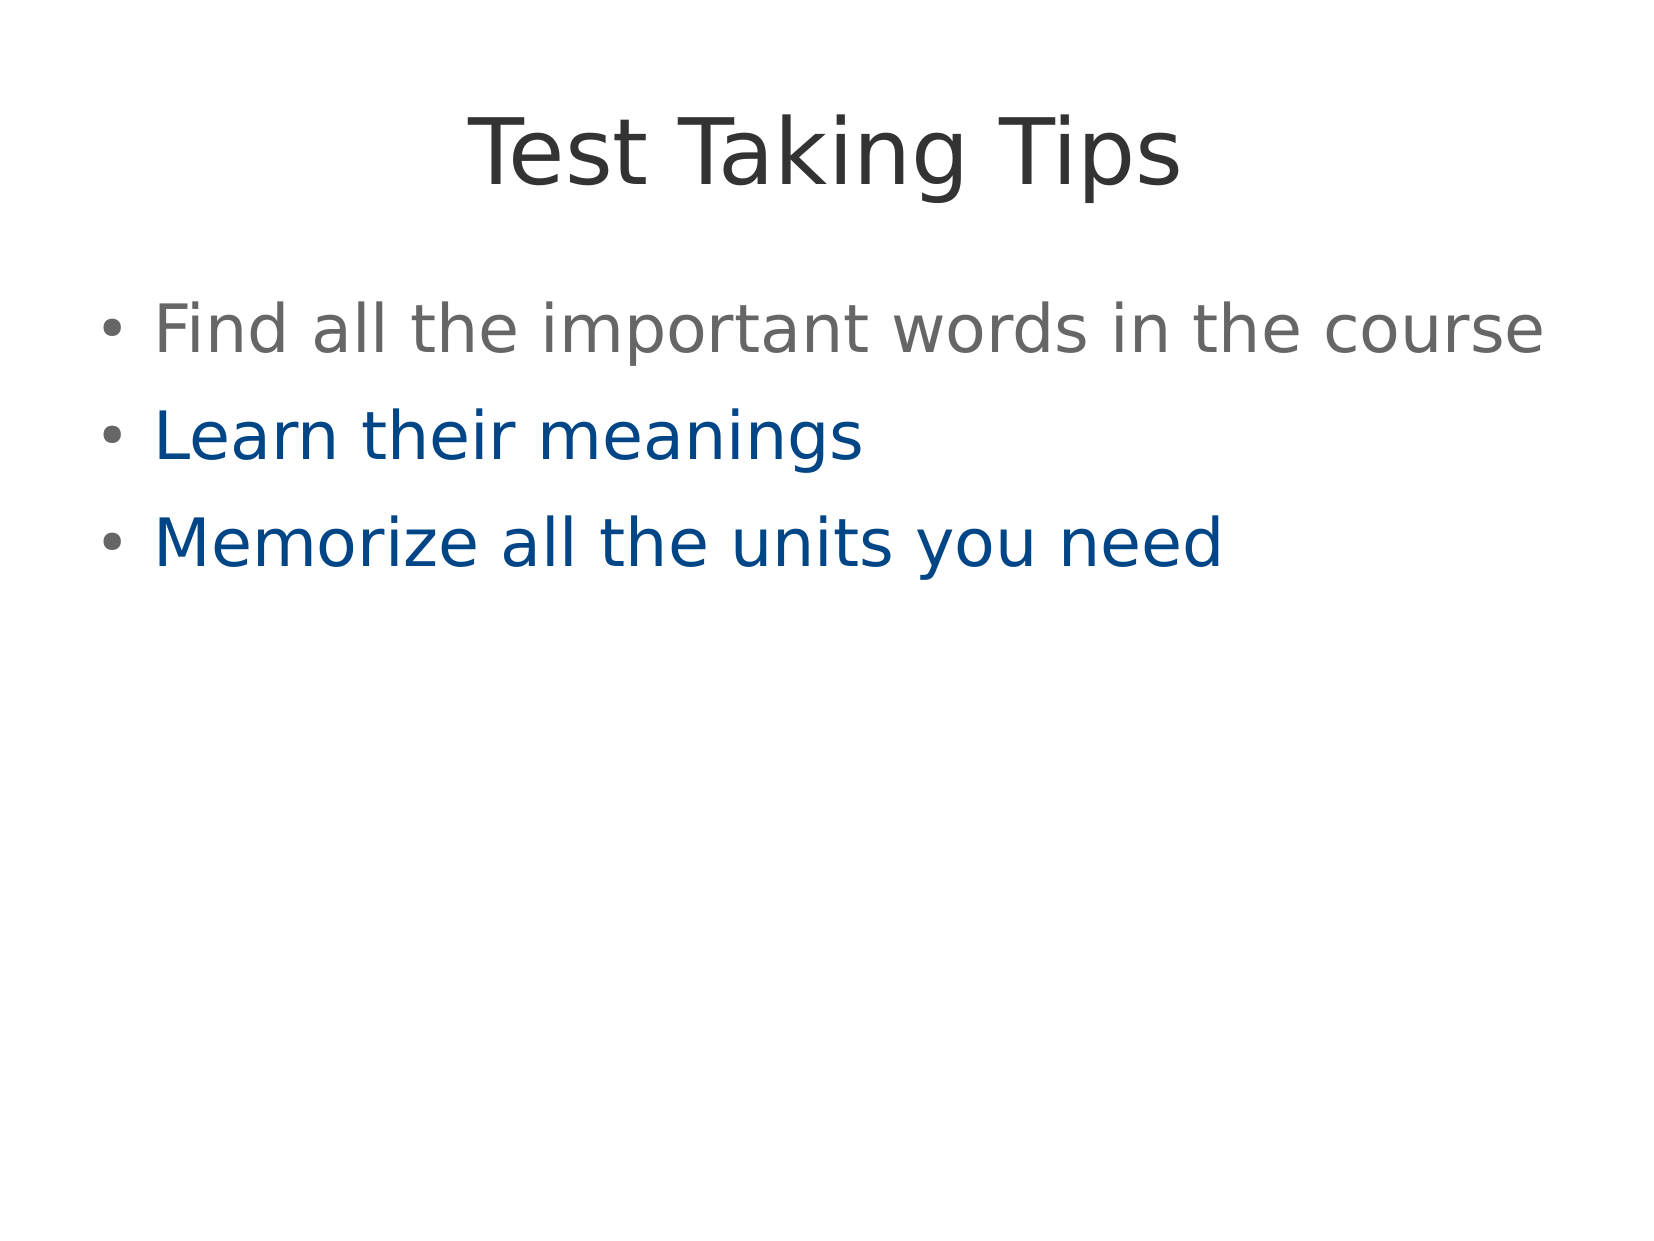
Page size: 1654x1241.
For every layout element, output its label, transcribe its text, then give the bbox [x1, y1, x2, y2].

title Test Taking Tips [82, 56, 1571, 250]
list Find all the important words in the course Learn their meanings Memorize all the units you need [82, 290, 1571, 1109]
